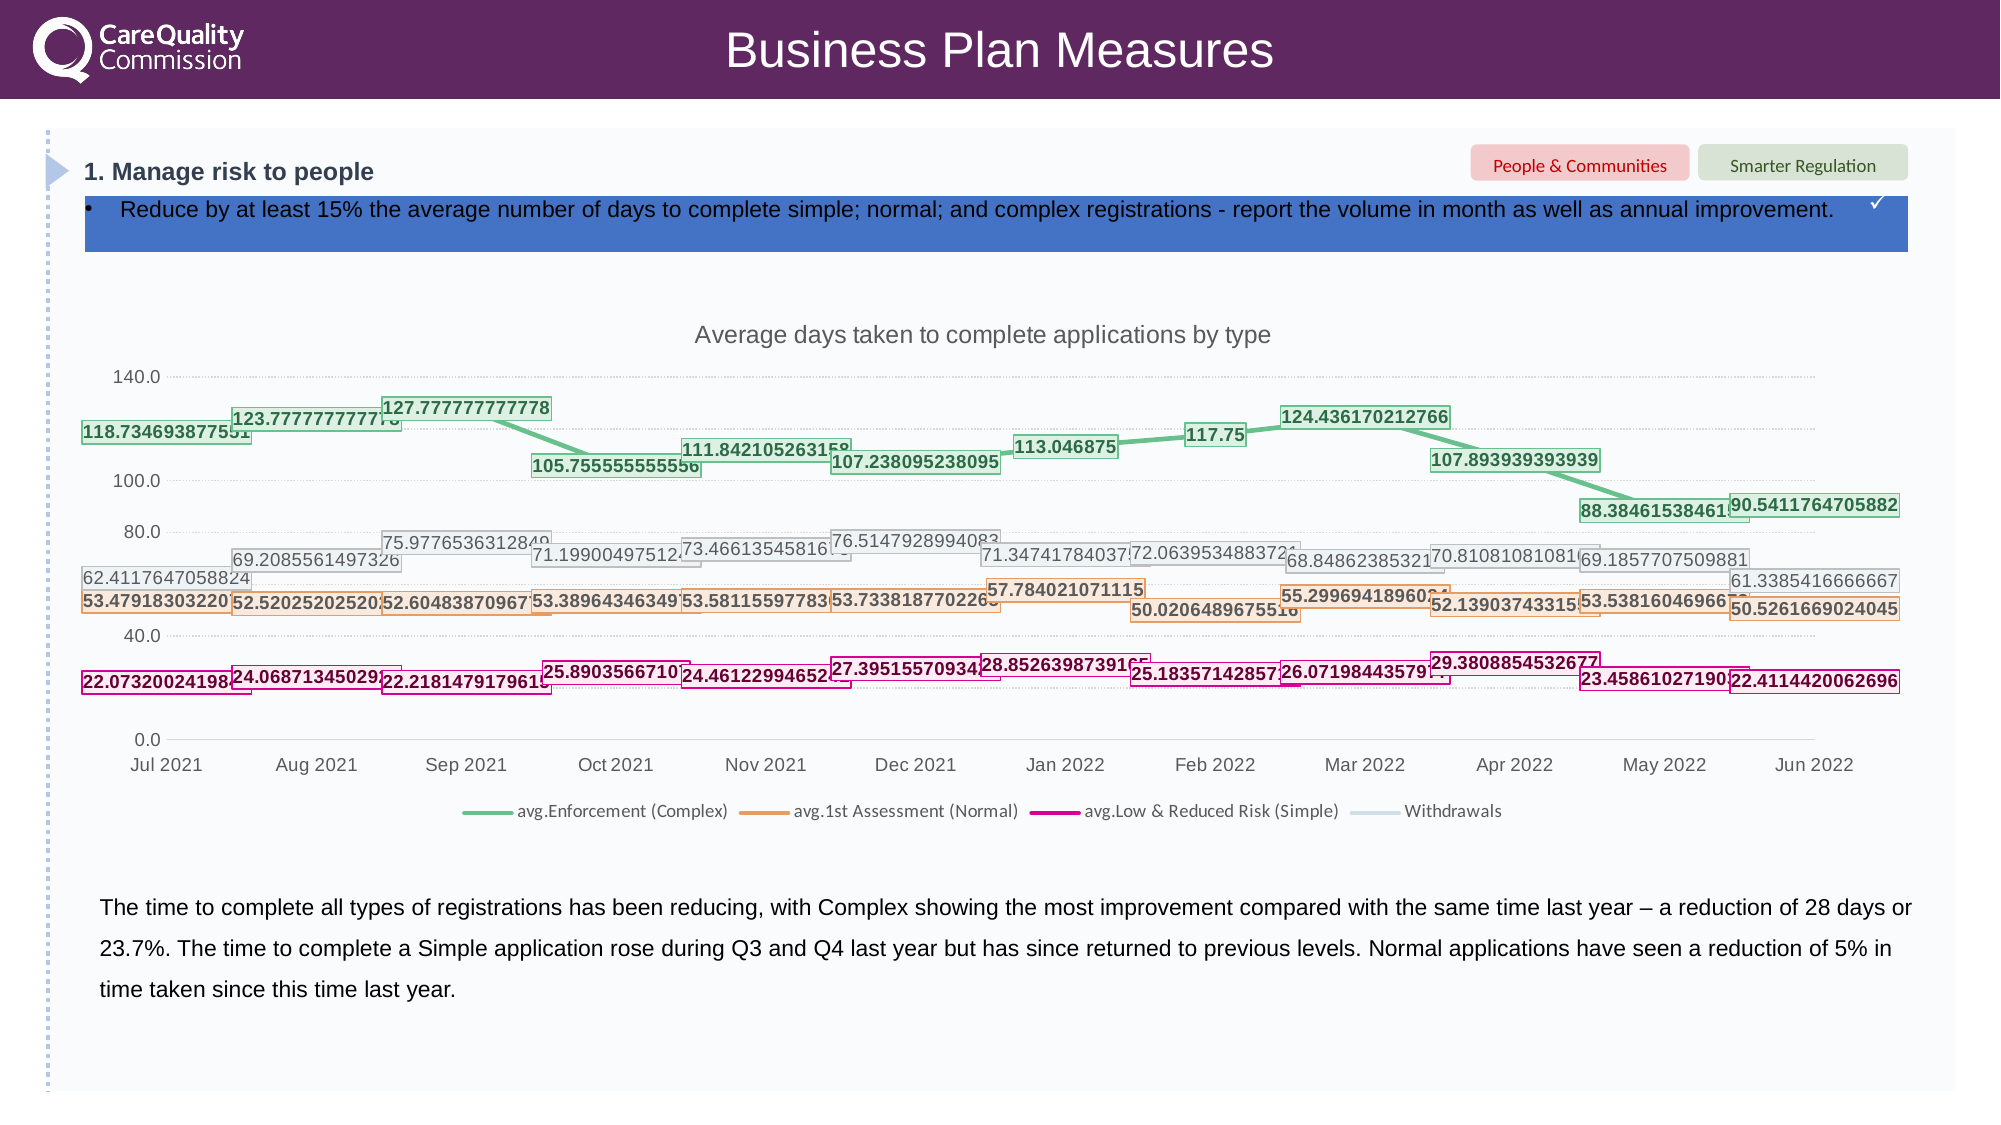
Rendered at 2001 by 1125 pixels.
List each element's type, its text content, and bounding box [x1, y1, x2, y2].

table_header  [1848, 196, 1908, 252]
table_header Reduce by at least 15% the average number of days to complete simple; normal; and complex registrations - report the volume in month as well as annual improvement. [85, 196, 1848, 252]
text_box [45, 128, 1955, 1091]
text_box Smarter Regulation [1698, 144, 1909, 181]
text_box The time to complete all types of registrations has been reducing, with Complex showing the most improvement compared with the same time last year – a reduction of 28 days or 23.7%. The time to complete a Simple application rose during Q3 and Q4 last year but has since returned to previous levels. Normal applications have seen a reduction of 5% in time taken since this time last year. [84, 871, 1945, 1007]
text_box People & Communities [1470, 144, 1690, 181]
picture [32, 16, 245, 84]
chart [76, 295, 1901, 829]
text_box Business Plan Measures [641, 9, 1358, 86]
text_box [0, 0, 2000, 99]
text_box 1. Manage risk to people [69, 147, 670, 194]
